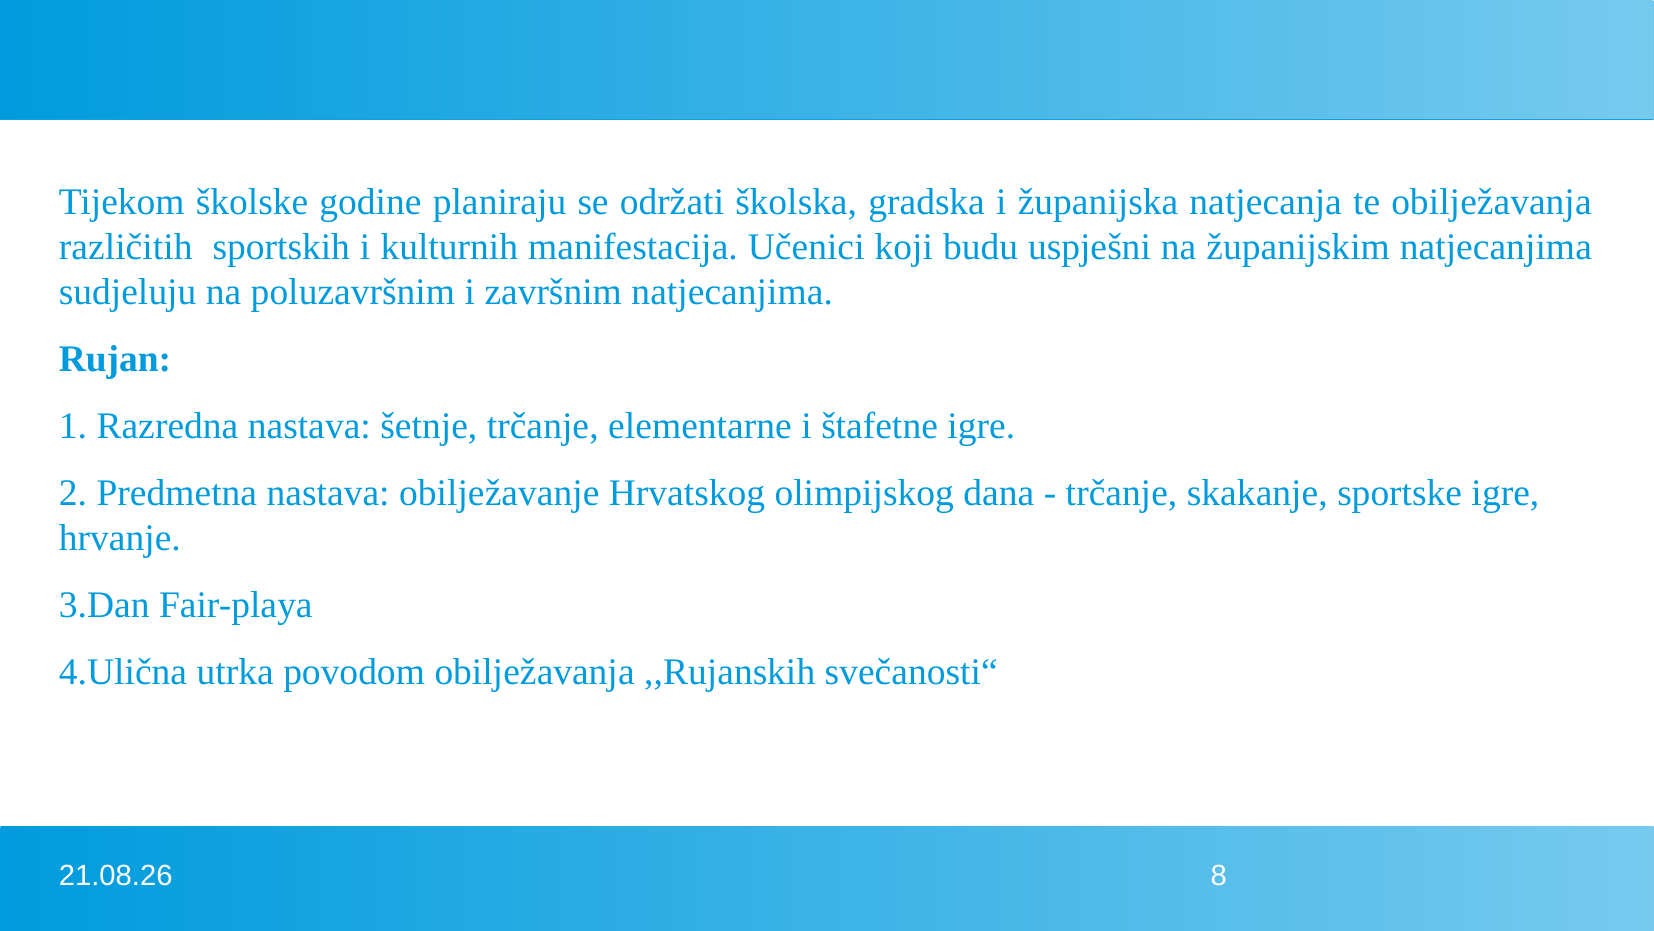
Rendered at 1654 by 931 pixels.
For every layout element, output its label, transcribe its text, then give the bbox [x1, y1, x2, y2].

text_box 9.10.2023. [59, 856, 443, 916]
text_box [1210, 856, 1595, 916]
list Tijekom školske godine planiraju se održati školska, gradska i županijska natjecanja te obilježavanja različitih sportskih i kulturnih manifestacija. Učenici koji budu uspješni na županijskim natjecanjima sudjeluju na poluzavršnim i završnim natjecanjima. Rujan: 1. Razredna nastava: šetnje, trčanje, elementarne i štafetne igre. 2. Predmetna nastava: obilježavanje Hrvatskog olimpijskog dana - trčanje, skakanje, sportske igre, hrvanje. 3.Dan Fair-playa 4.Ulična utrka povodom obilježavanja ,,Rujanskih svečanosti“ [59, 177, 1595, 768]
